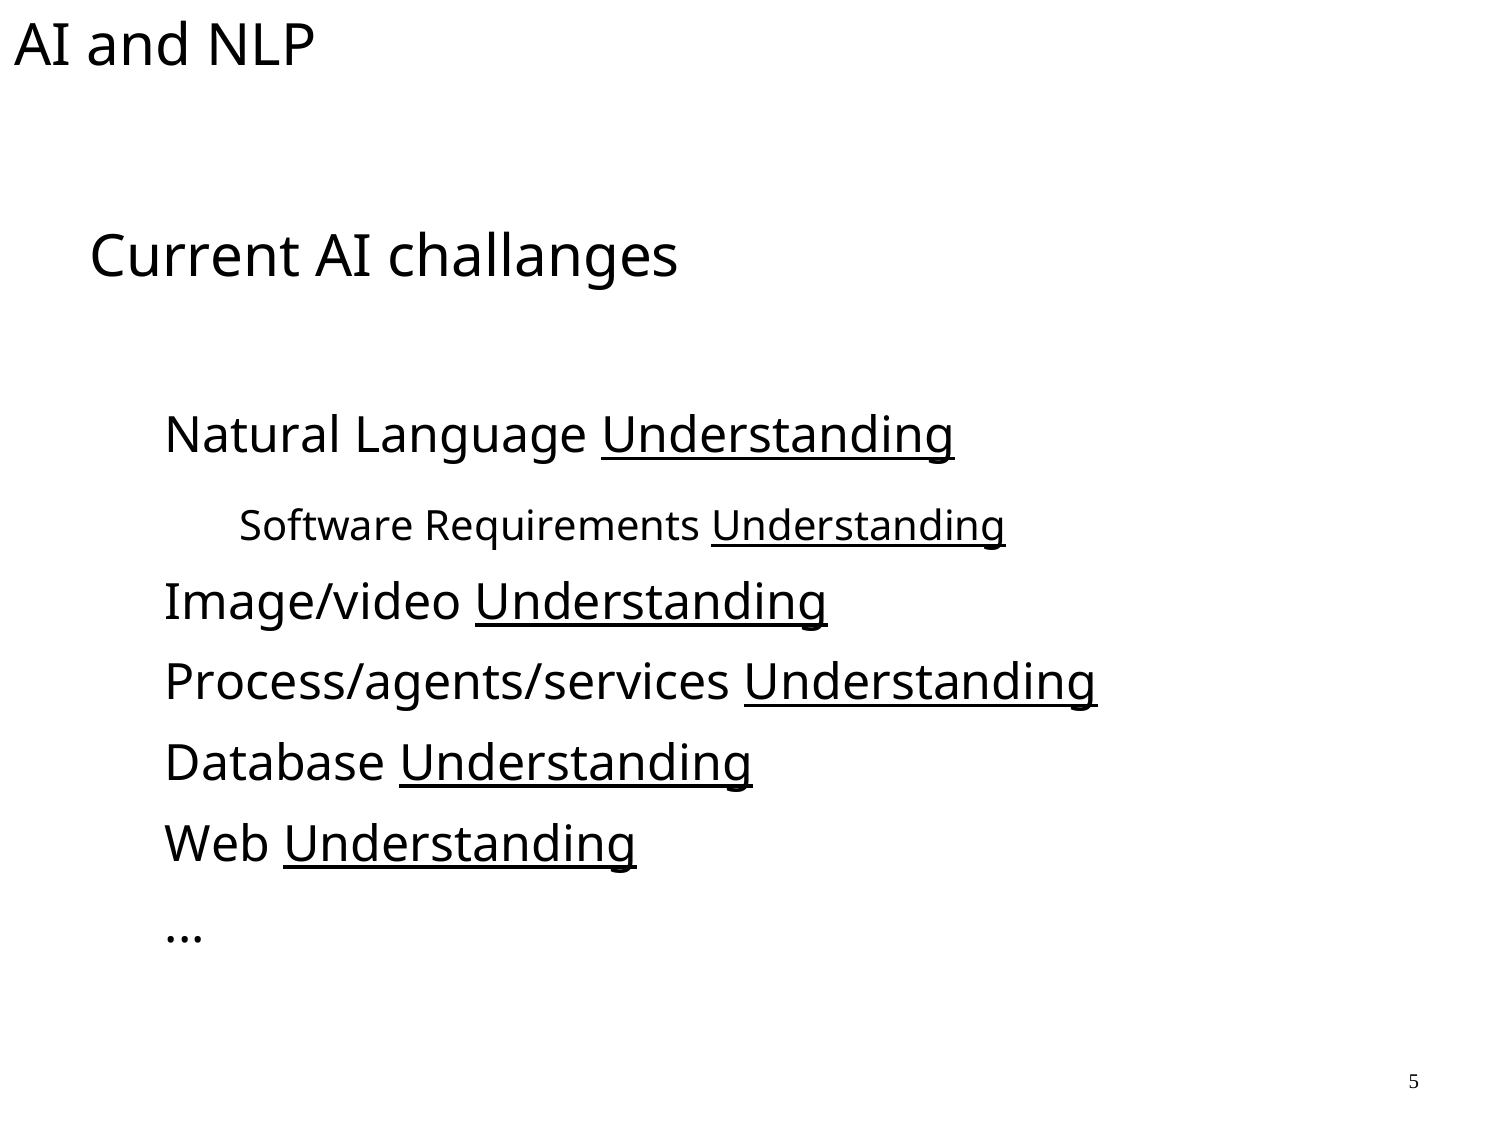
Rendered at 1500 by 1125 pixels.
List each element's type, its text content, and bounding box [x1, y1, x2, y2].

title AI and NLP [0, 0, 1500, 86]
list Current AI challanges Natural Language Understanding Software Requirements Understanding Image/video Understanding Process/agents/services Understanding Database Understanding Web Understanding ... [75, 112, 1438, 1001]
